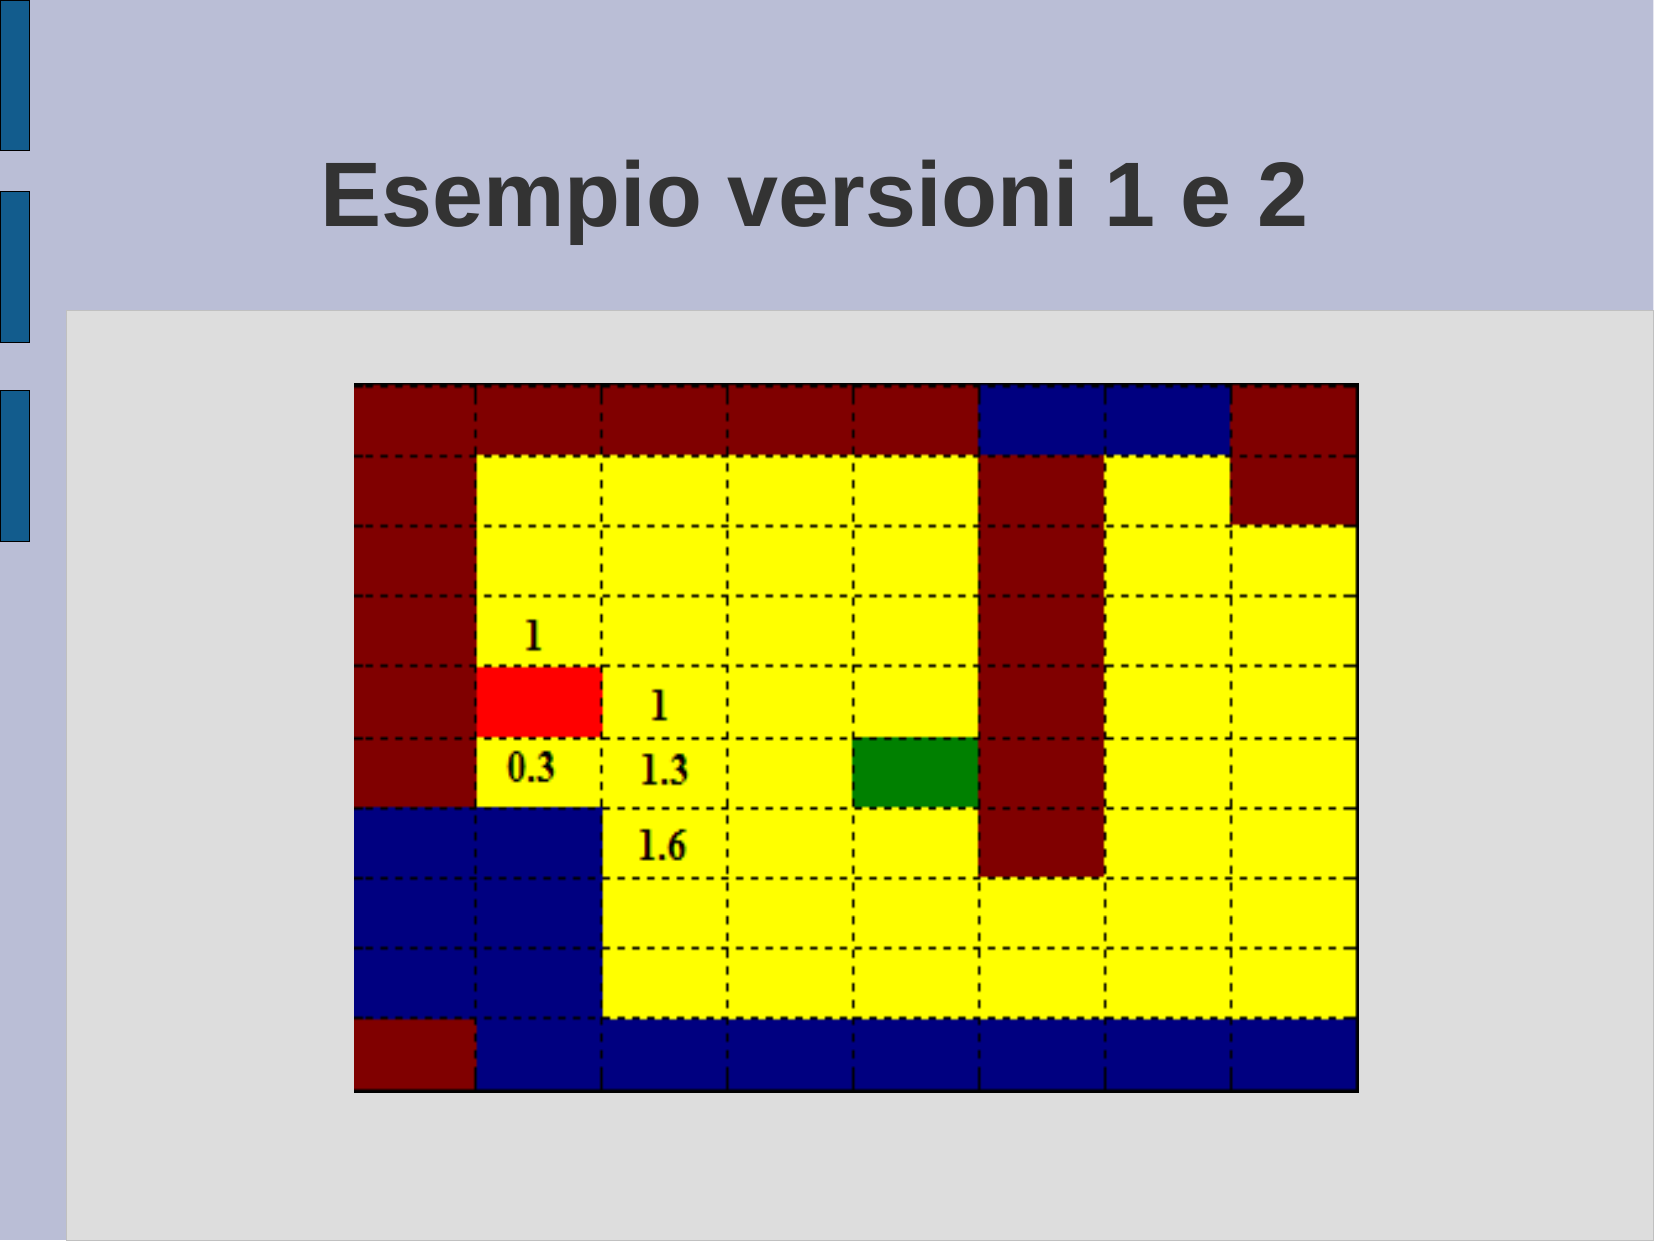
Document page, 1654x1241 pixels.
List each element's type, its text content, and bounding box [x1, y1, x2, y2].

picture [354, 383, 1359, 1093]
title Esempio versioni 1 e 2 [121, 91, 1534, 299]
